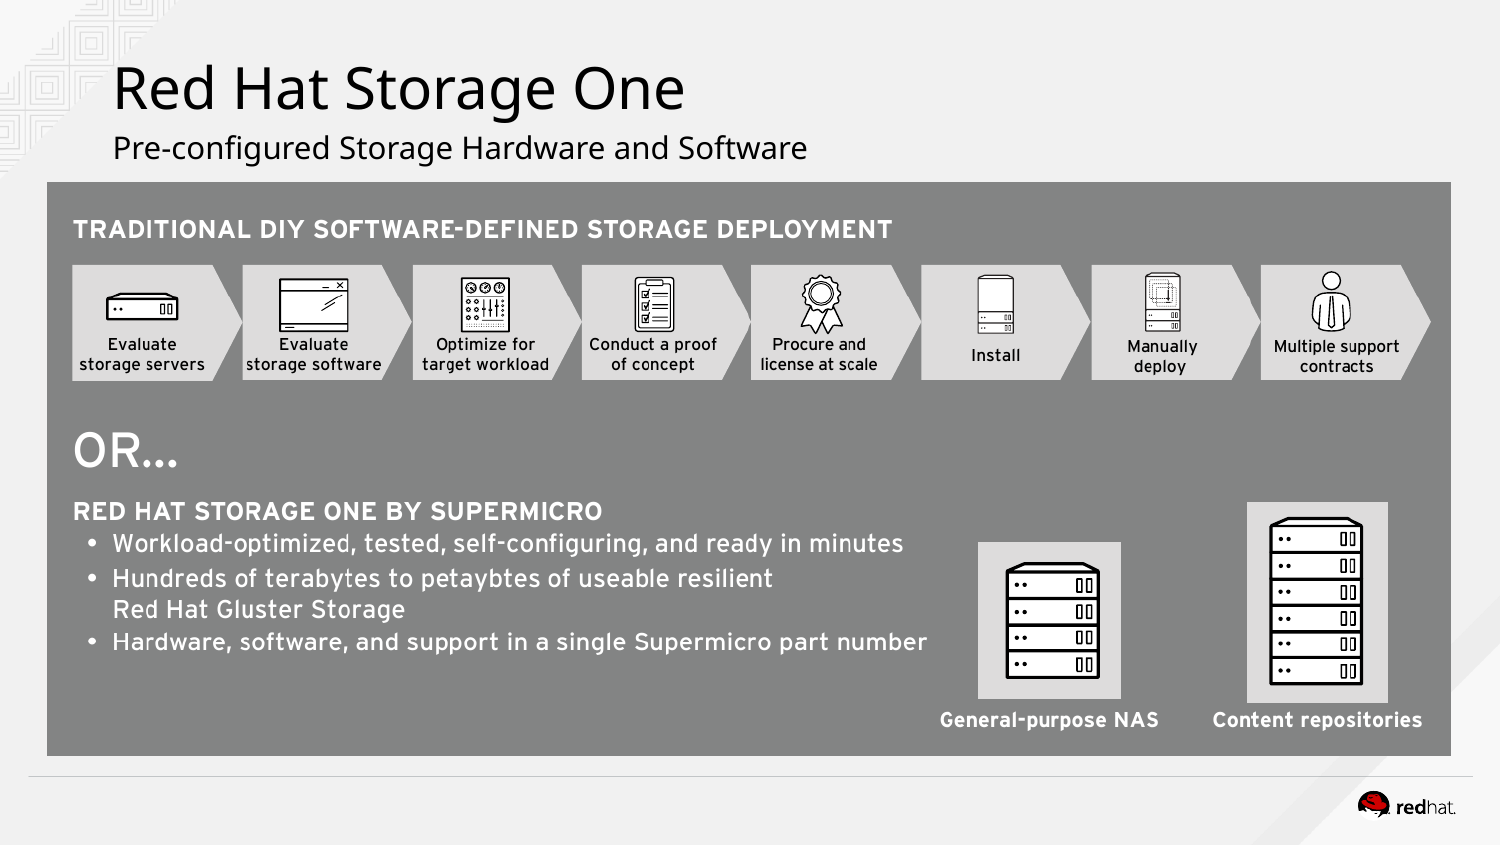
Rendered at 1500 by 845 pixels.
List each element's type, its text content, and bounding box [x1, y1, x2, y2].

picture [0, 0, 1500, 845]
title Red Hat Storage One Pre-configured Storage Hardware and Software [112, 0, 1388, 169]
